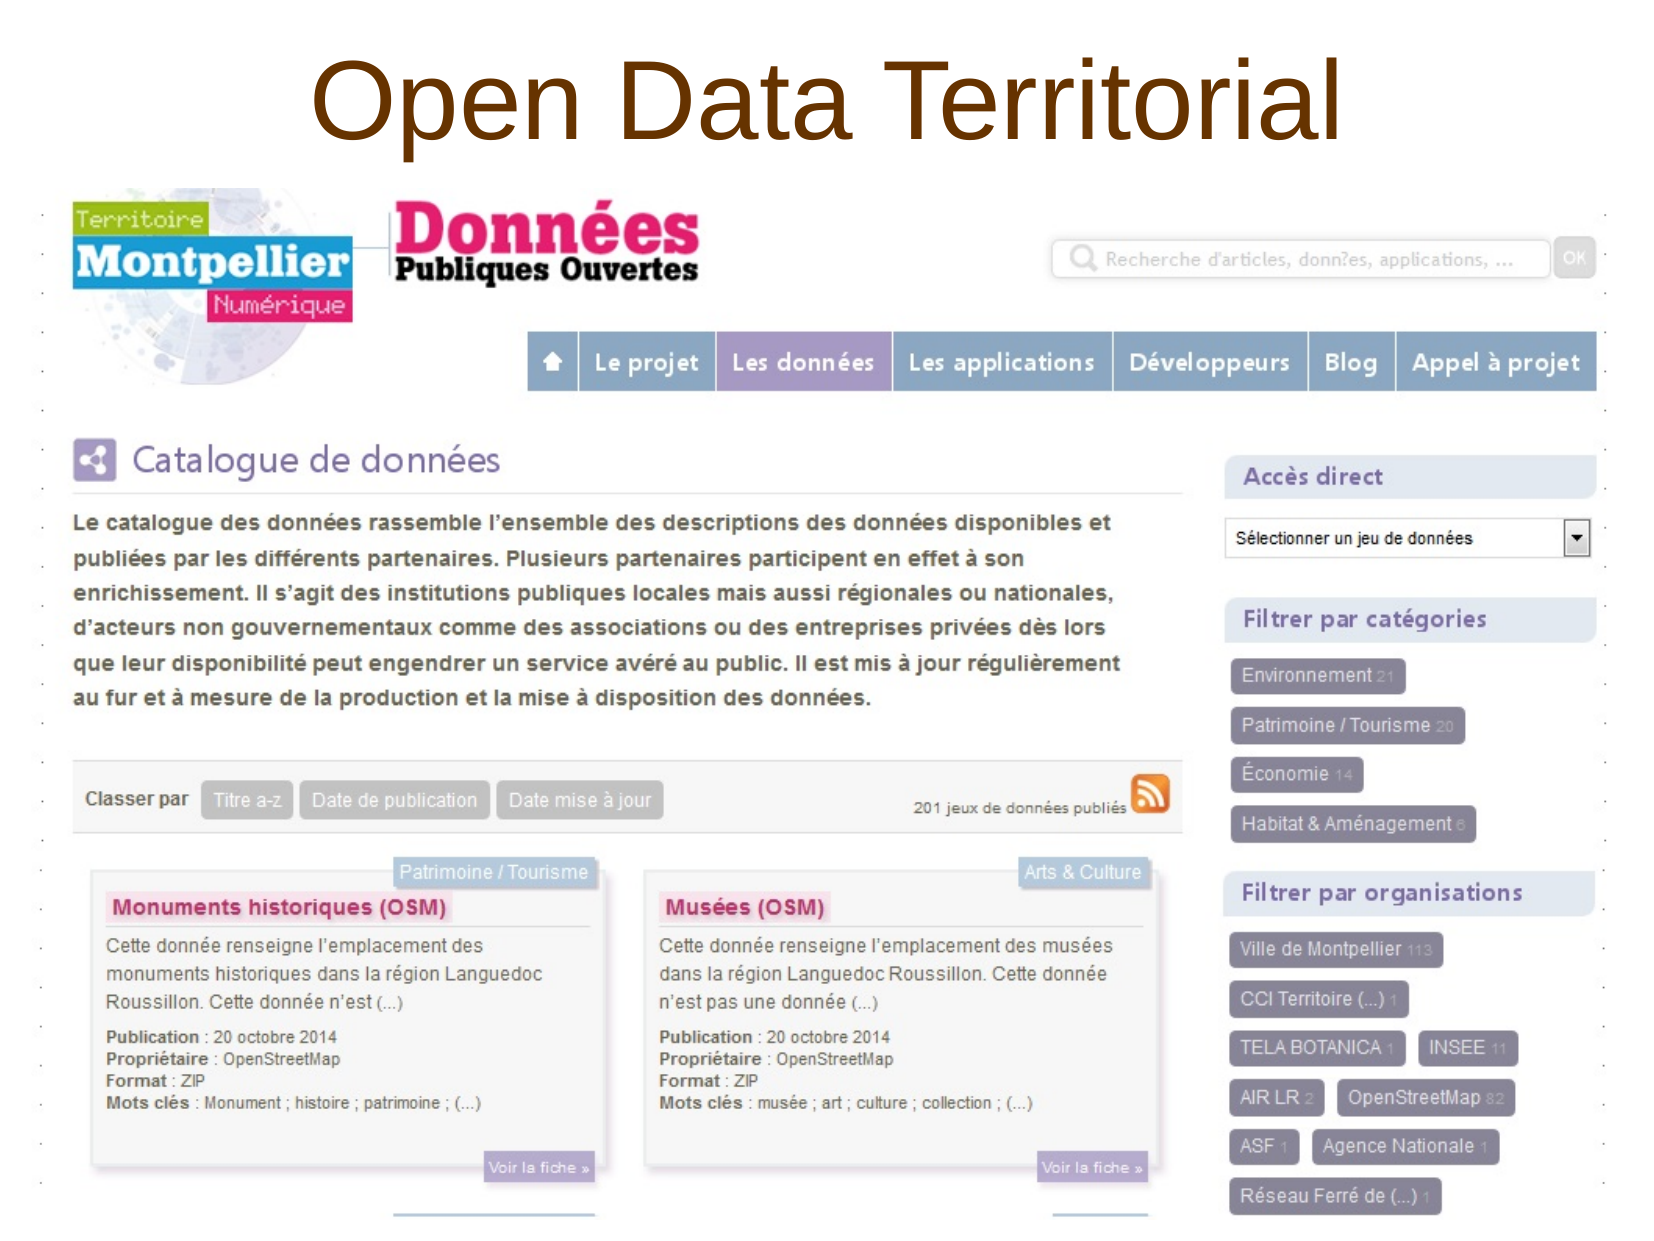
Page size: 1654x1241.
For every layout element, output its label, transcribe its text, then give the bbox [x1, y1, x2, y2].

title Open Data Territorial [82, 37, 1571, 164]
picture [31, 188, 1625, 1220]
